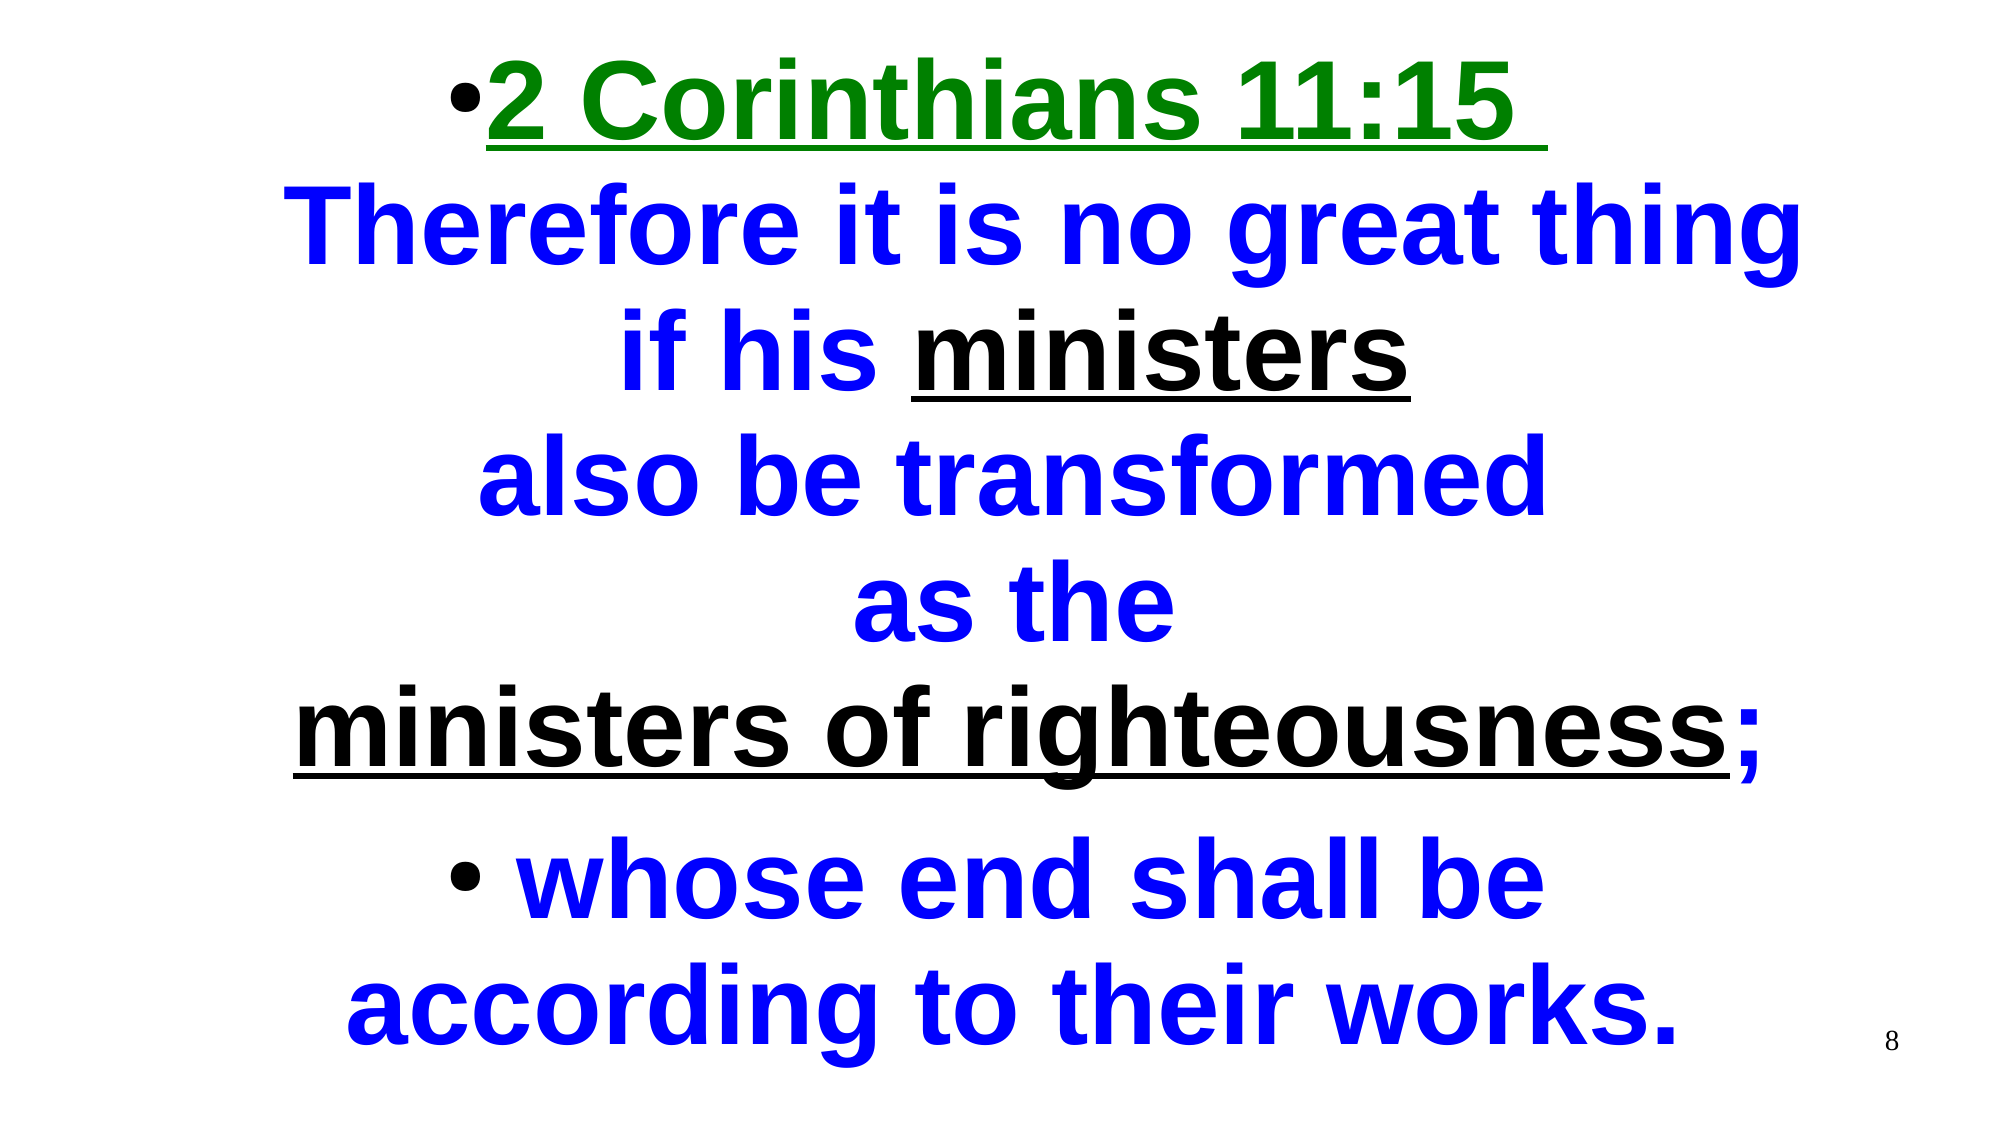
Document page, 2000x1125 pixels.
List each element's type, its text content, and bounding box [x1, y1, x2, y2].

list 2 Corinthians 11:15 Therefore it is no great thing if his ministers also be transformed as the ministers of righteousness; whose end shall be according to their works. [37, 37, 1988, 1088]
